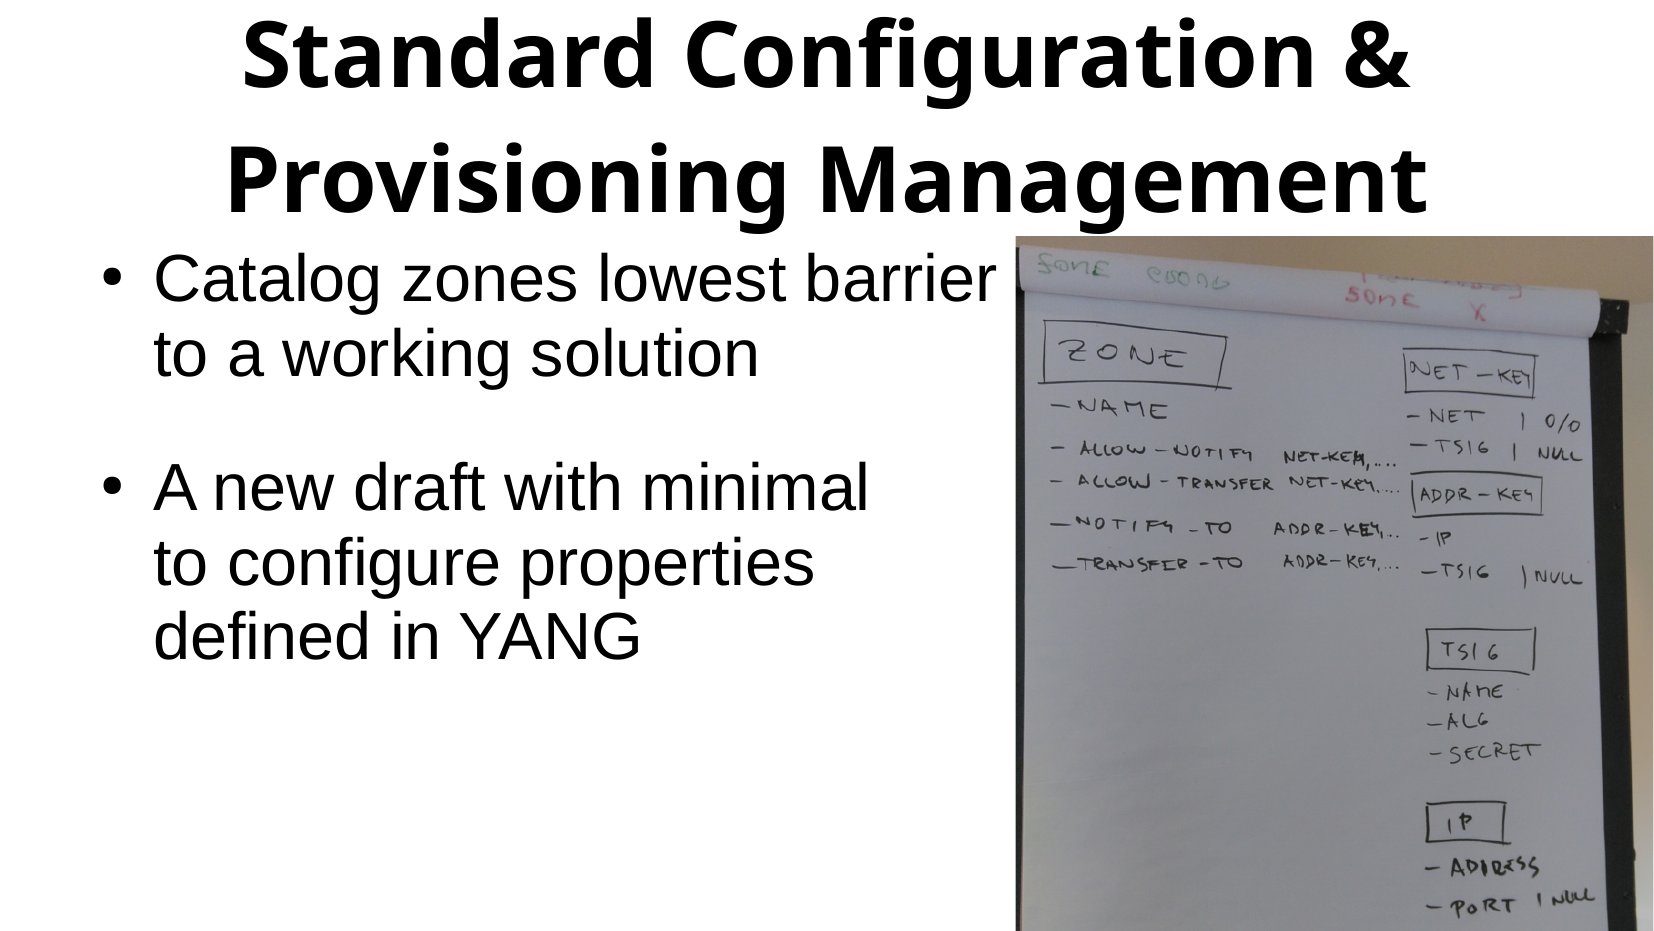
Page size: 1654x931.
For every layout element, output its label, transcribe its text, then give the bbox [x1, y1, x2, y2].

picture [1015, 236, 1654, 931]
list Catalog zones lowest barrier to a working solution A new draft with minimal to configure properties defined in YANG [82, 241, 1015, 910]
title Standard Configuration & Provisioning Management [82, 8, 1571, 221]
